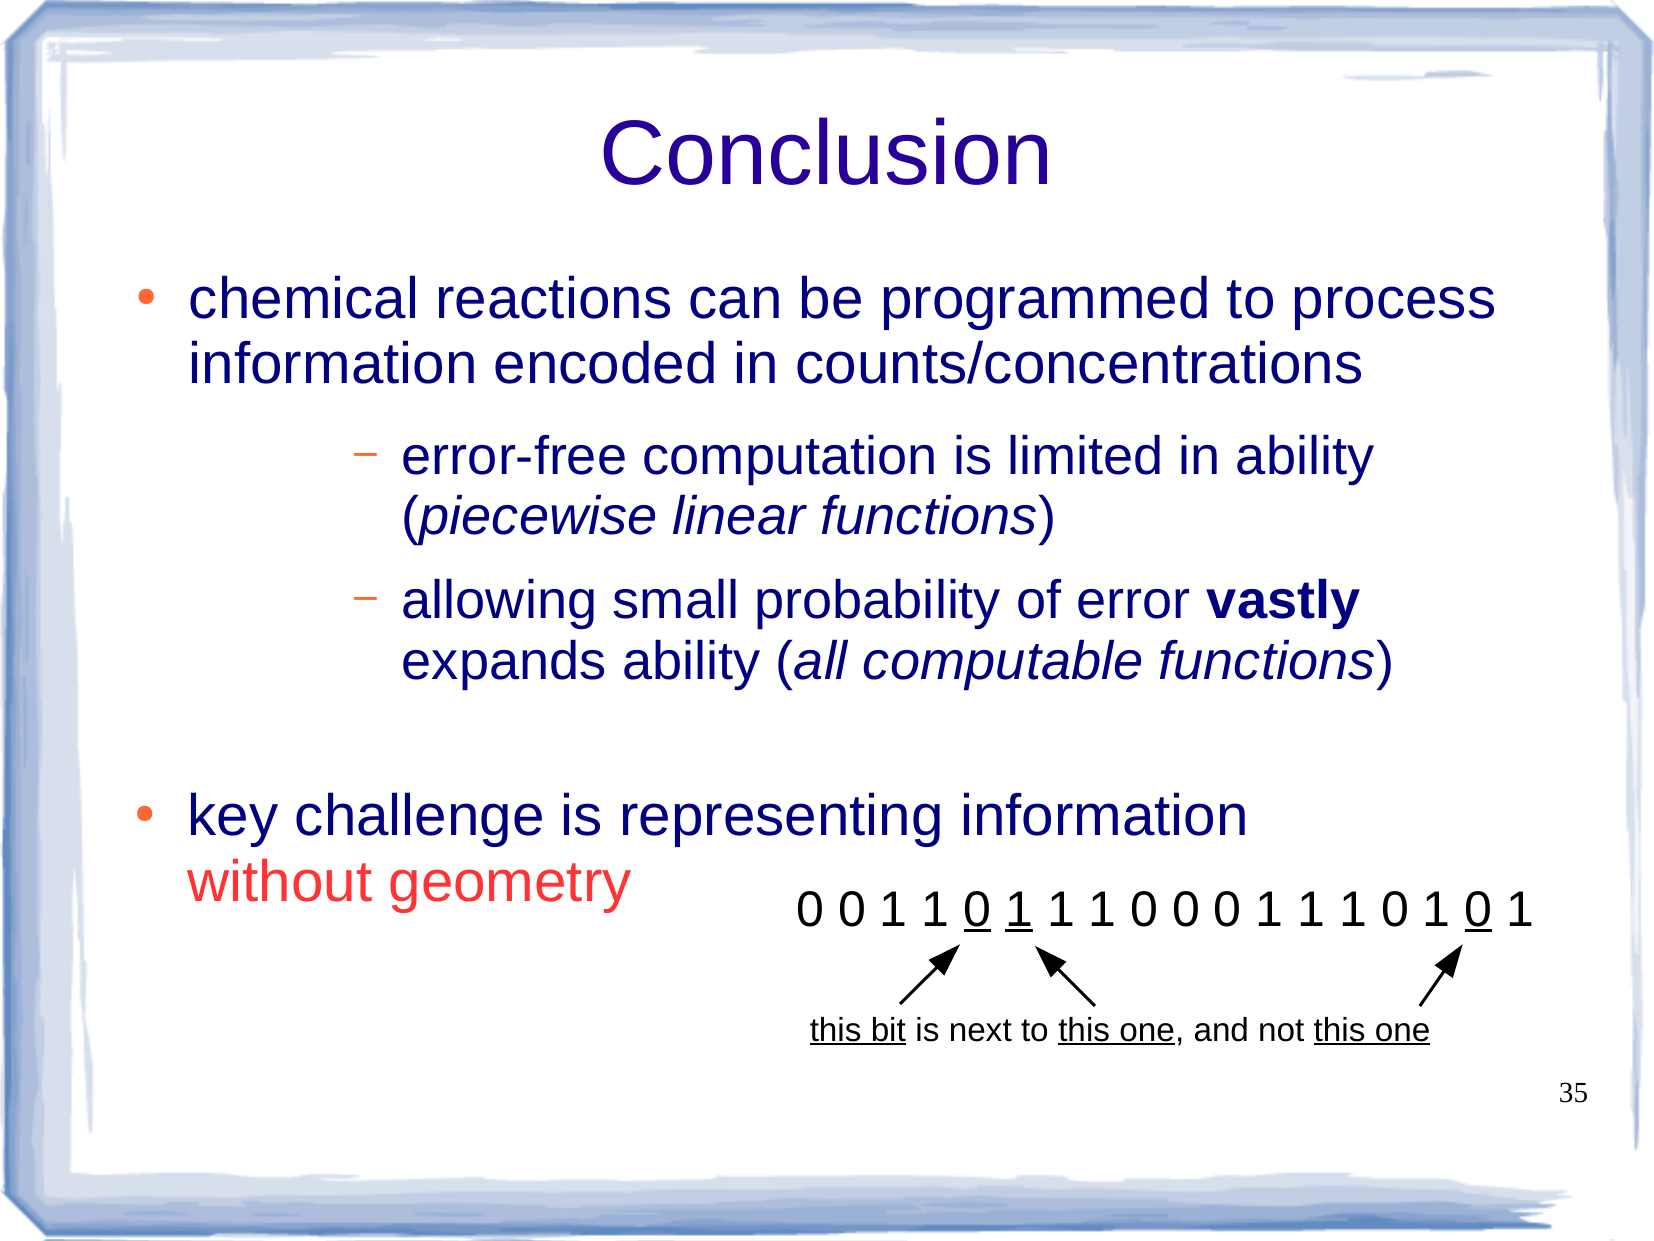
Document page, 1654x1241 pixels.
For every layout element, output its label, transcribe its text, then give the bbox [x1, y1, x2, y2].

picture [0, 0, 1654, 1241]
text_box this bit is next to this one, and not this one [795, 1003, 1486, 1057]
title Conclusion [82, 49, 1571, 257]
text_box 0 0 1 1 0 1 1 1 0 0 0 1 1 1 0 1 0 1 [781, 873, 1577, 945]
text_box key challenge is representing information without geometry [116, 783, 1411, 933]
list chemical reactions can be programmed to process information encoded in counts/concentrations error-free computation is limited in ability (piecewise linear functions) allowing small probability of error vastly expands ability (all computable functions) [118, 265, 1571, 736]
